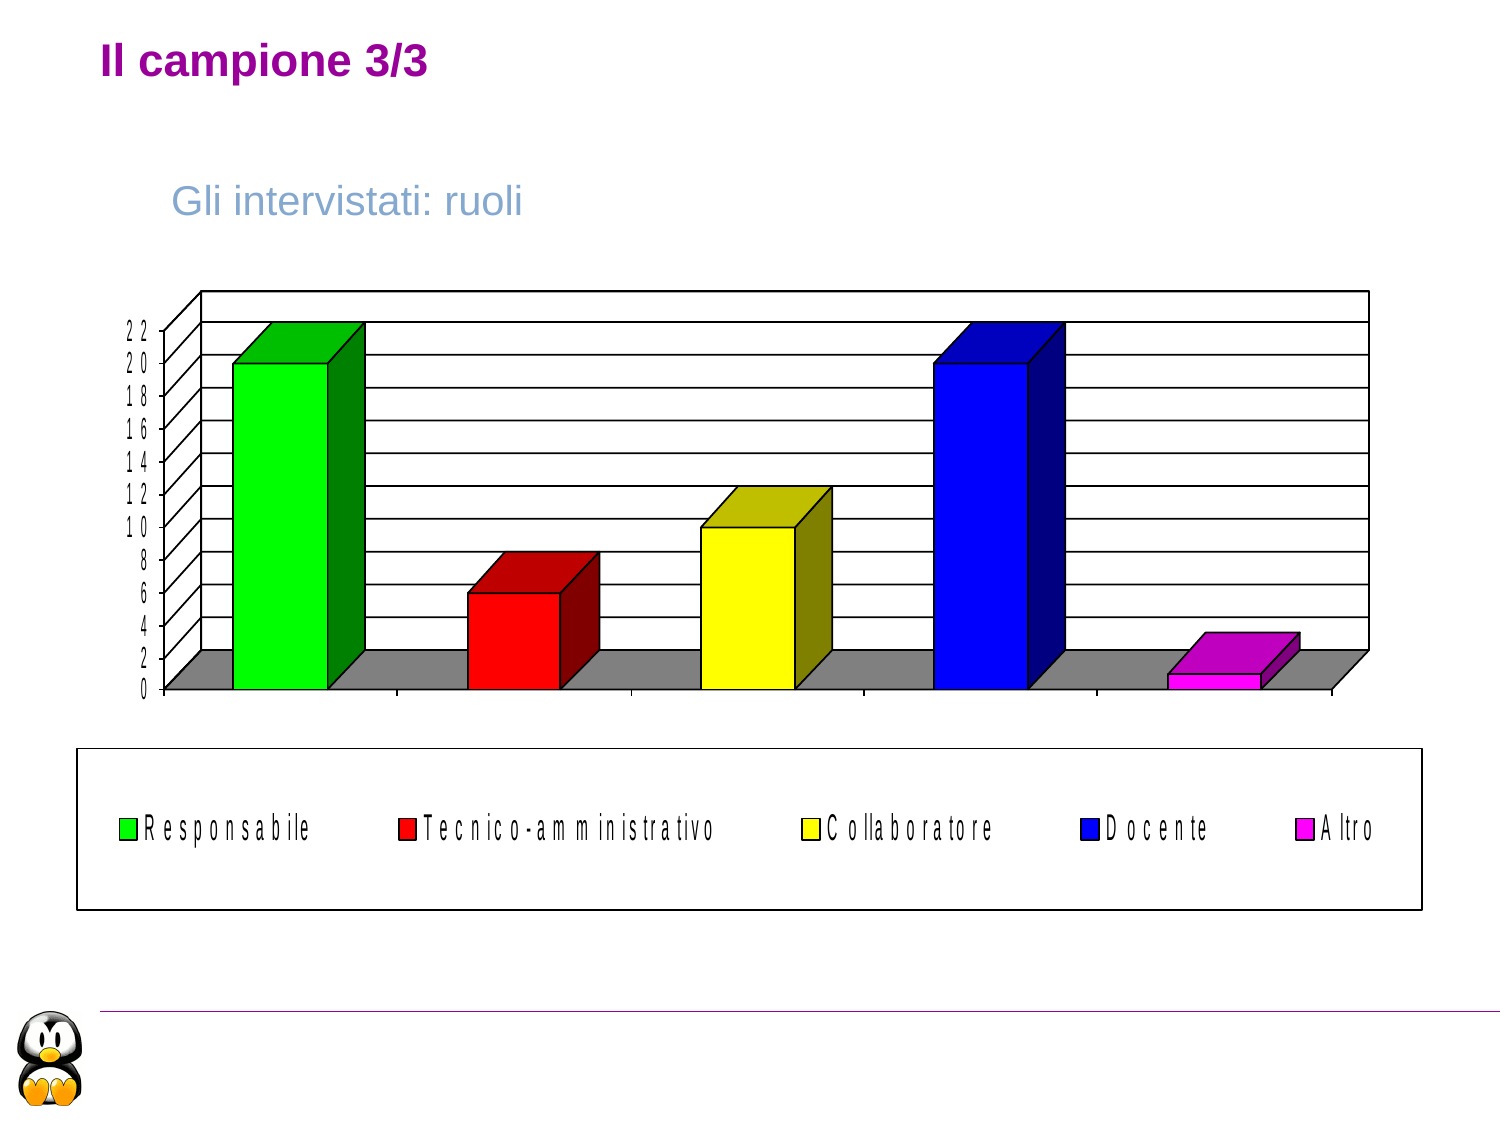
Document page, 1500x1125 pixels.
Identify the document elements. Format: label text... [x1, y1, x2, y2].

text_box Gli intervistati: ruoli [0, 174, 597, 870]
title Il campione 3/3 [99, 35, 1075, 149]
picture [17, 1011, 82, 1106]
picture [41, 273, 1471, 934]
